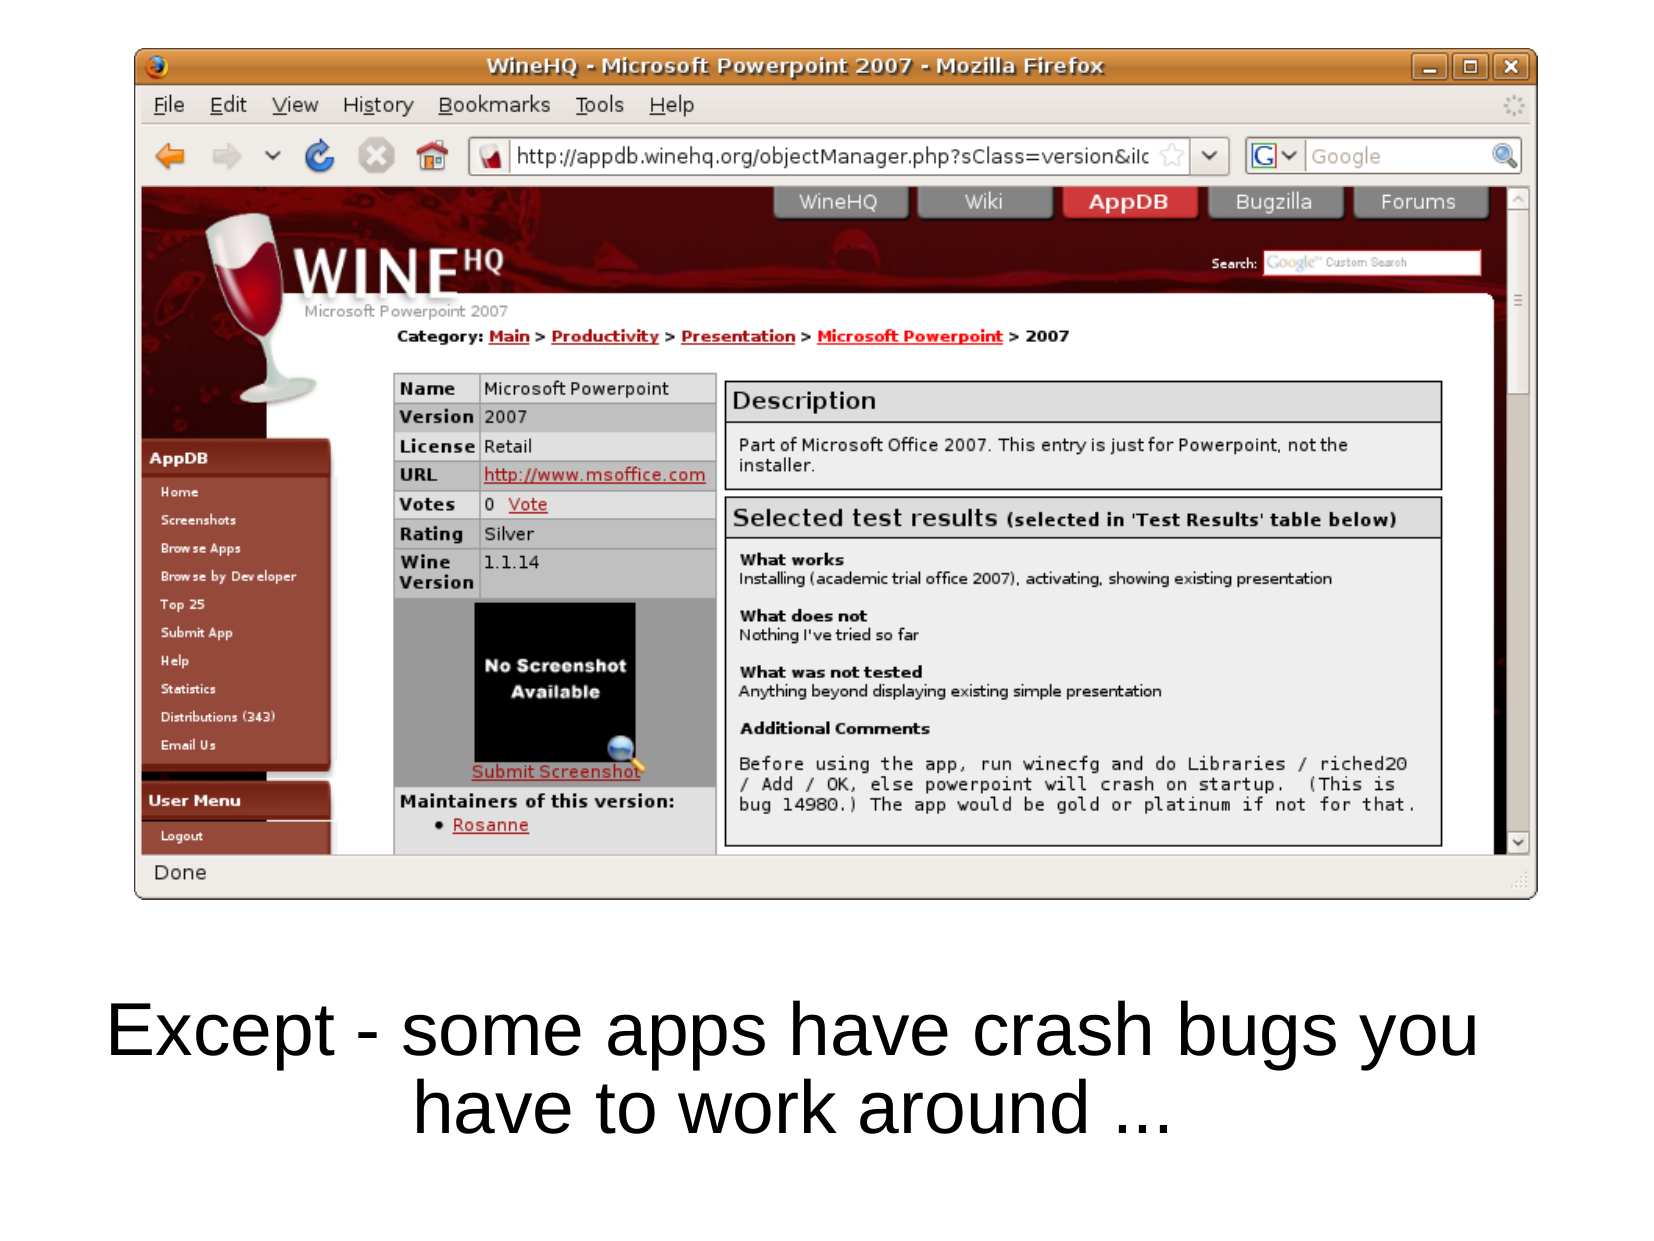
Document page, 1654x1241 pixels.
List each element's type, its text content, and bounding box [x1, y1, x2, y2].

title Except - some apps have crash bugs you have to work around ... [49, 975, 1538, 1168]
picture [134, 48, 1538, 901]
